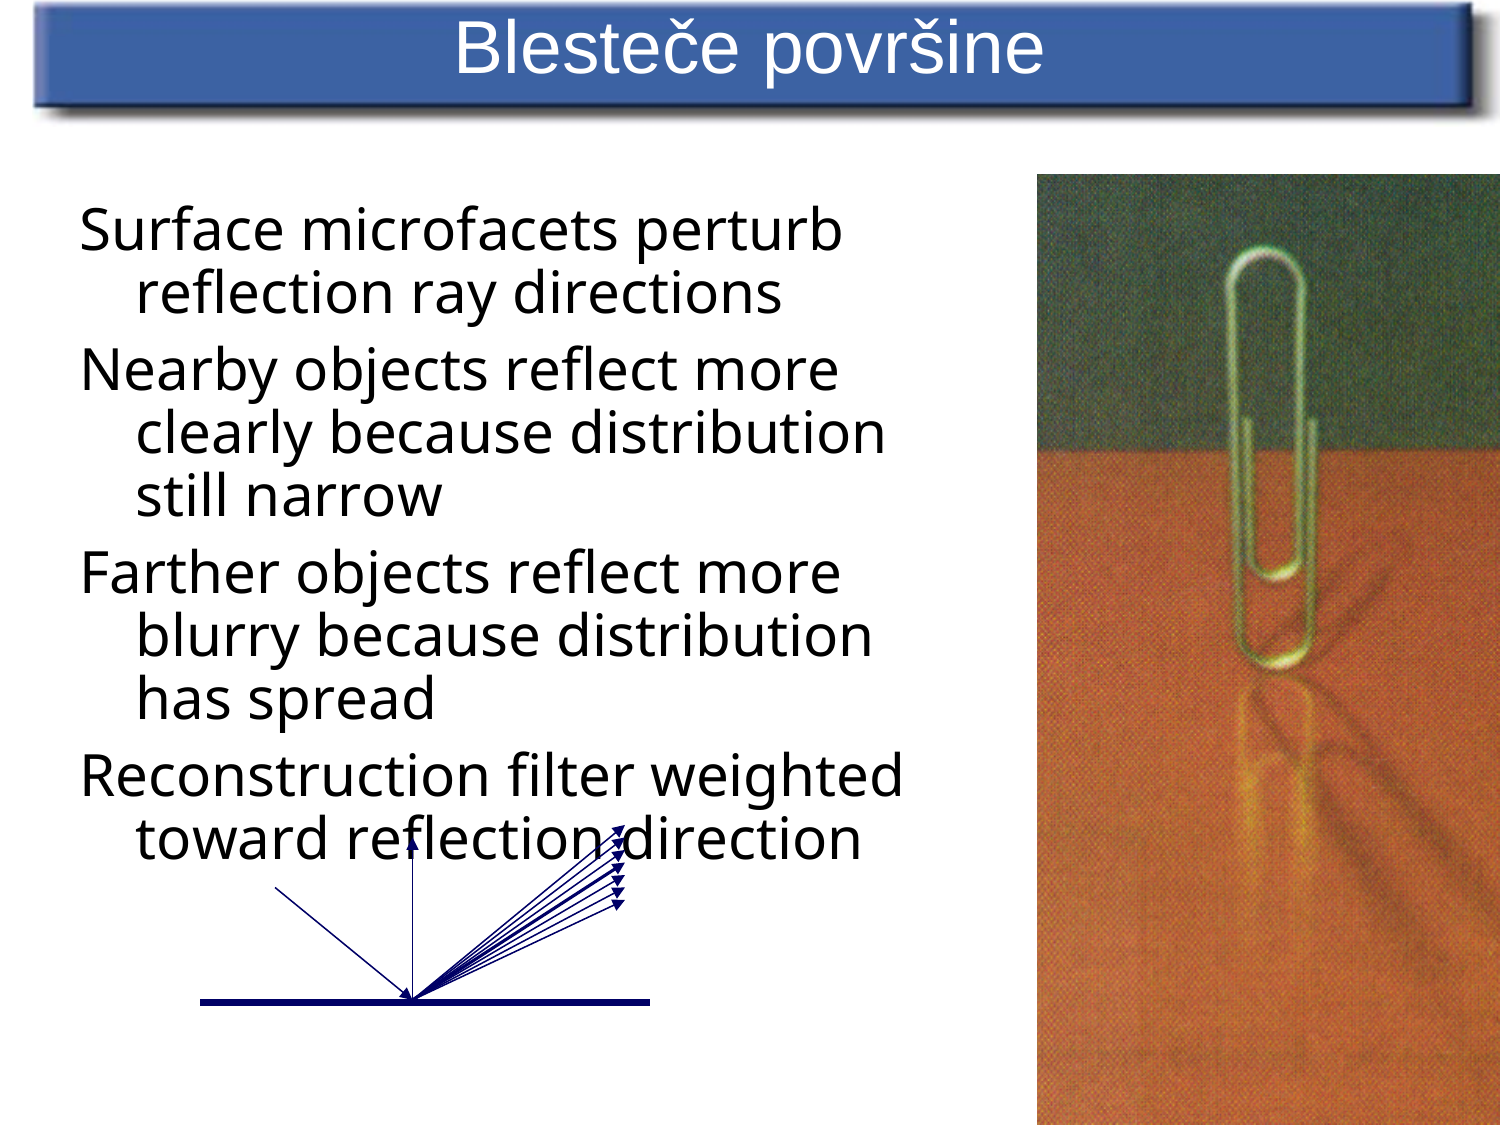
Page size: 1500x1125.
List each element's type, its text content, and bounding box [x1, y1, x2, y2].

list Surface microfacets perturb reflection ray directions Nearby objects reflect more clearly because distribution still narrow Farther objects reflect more blurry because distribution has spread Reconstruction filter weighted toward reflection direction [64, 192, 977, 881]
title Blesteče površine [112, 0, 1388, 97]
picture [32, 0, 1500, 127]
chart [1037, 174, 1500, 1125]
